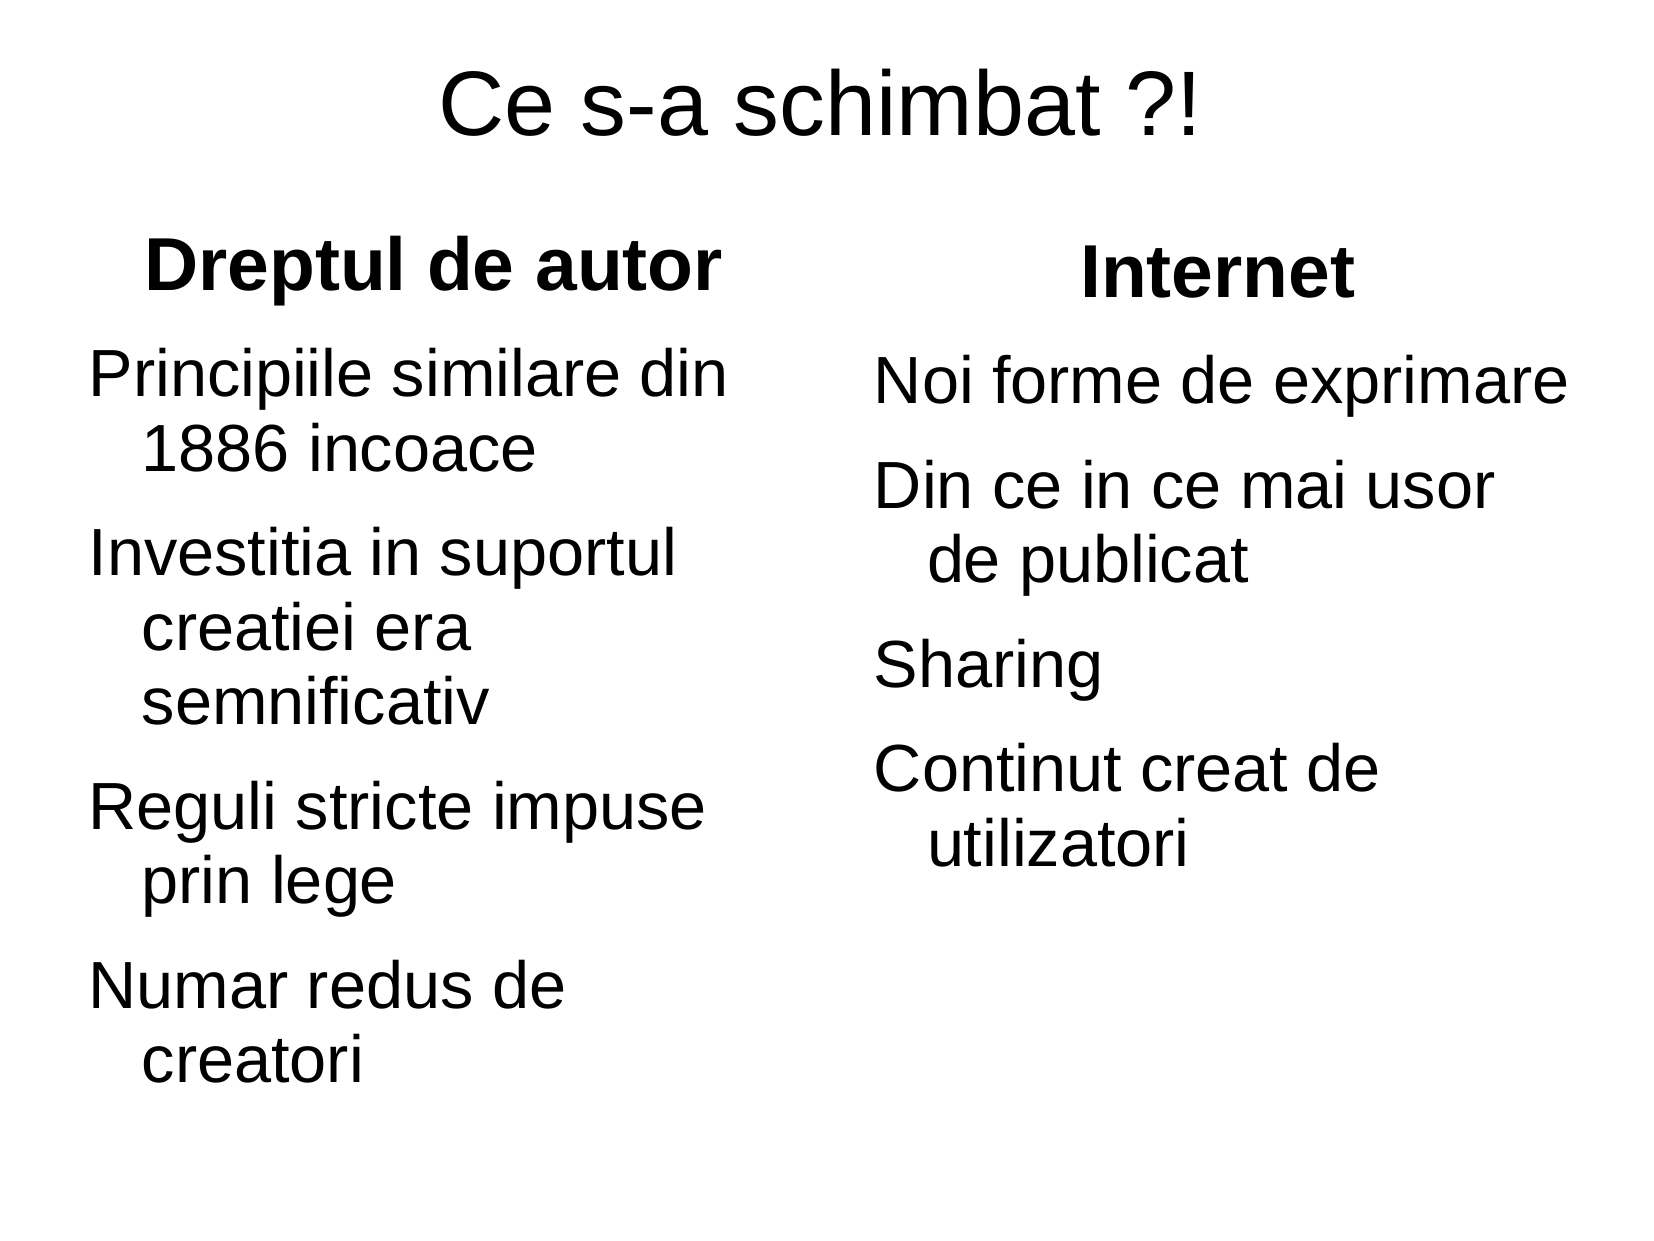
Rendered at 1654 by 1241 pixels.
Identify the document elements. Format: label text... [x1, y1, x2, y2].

list Internet Noi forme de exprimare Din ce in ce mai usor de publicat Sharing Continut creat de utilizatori [856, 229, 1583, 1034]
title Ce s-a schimbat ?! [76, 0, 1565, 208]
list Dreptul de autor Principiile similare din 1886 incoace Investitia in suportul creatiei era semnificativ Reguli stricte impuse prin lege Numar redus de creatori [71, 222, 798, 1098]
